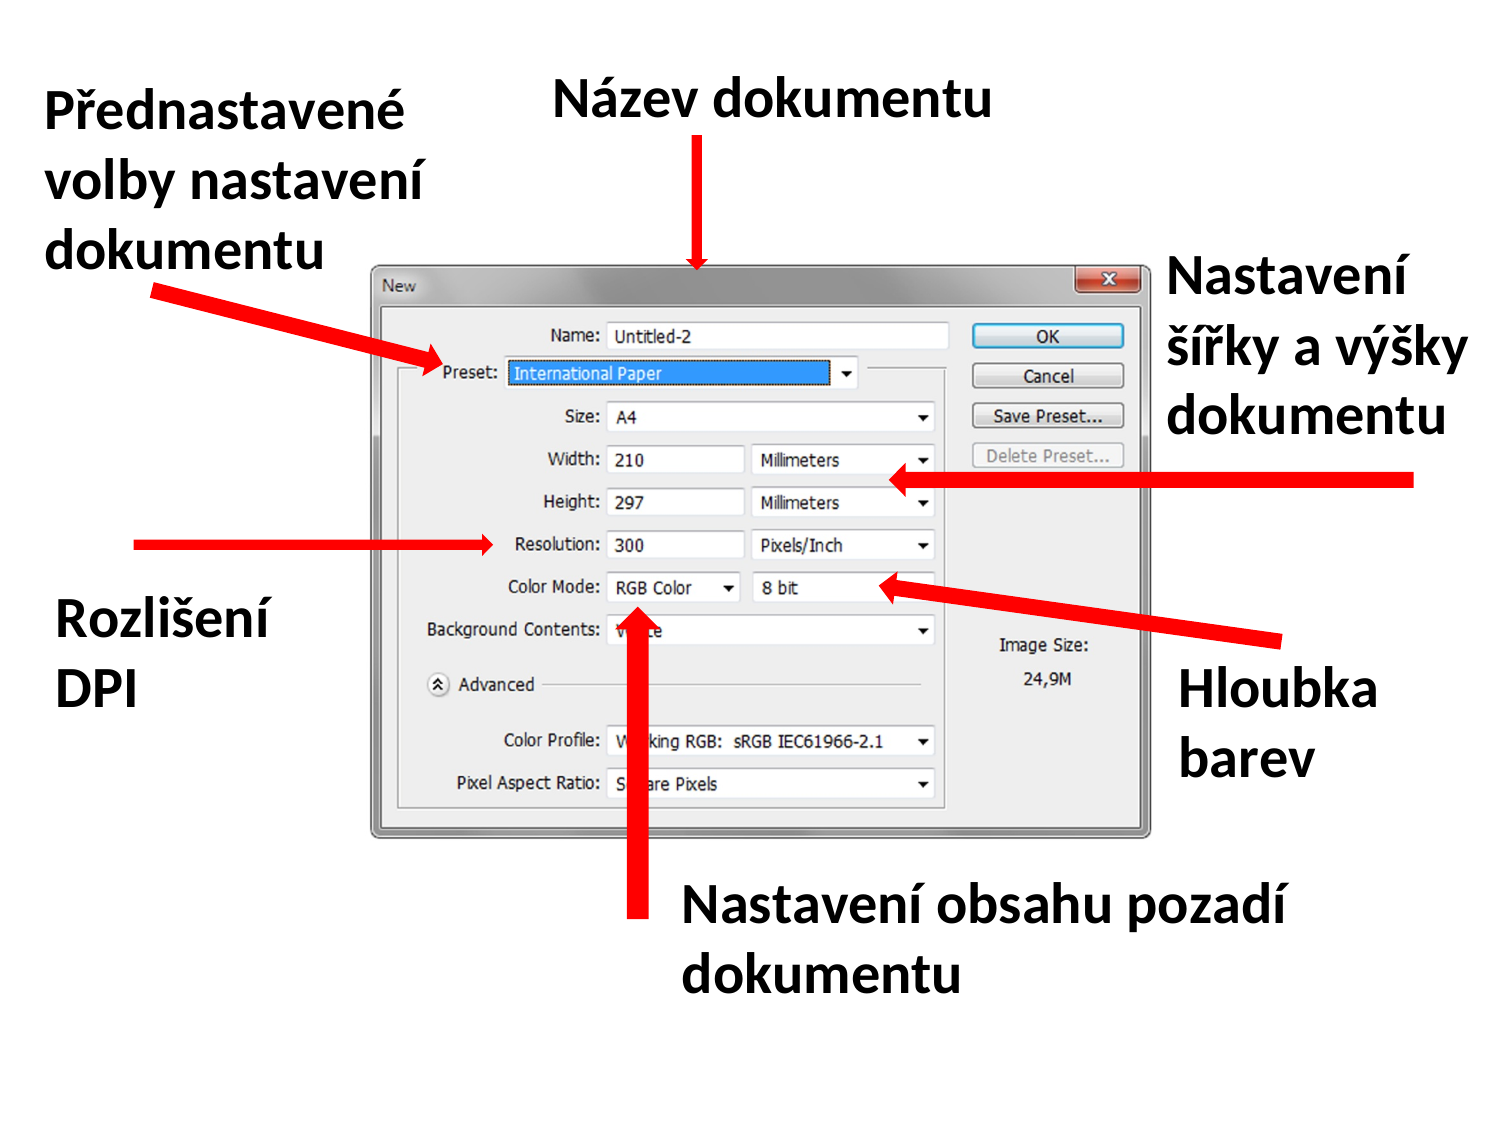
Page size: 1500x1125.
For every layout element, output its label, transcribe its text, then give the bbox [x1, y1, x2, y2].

text_box [891, 467, 1412, 492]
text_box Nastavení obsahu pozadí dokumentu [667, 857, 1400, 1014]
picture [257, 207, 1235, 899]
text_box [881, 576, 1281, 641]
text_box [135, 538, 491, 551]
text_box Rozlišení DPI [41, 571, 325, 727]
text_box [690, 137, 703, 268]
text_box Hloubka barev [1163, 641, 1412, 798]
text_box Nastavení šířky a výšky dokumentu [1151, 228, 1500, 455]
text_box [152, 289, 441, 372]
text_box Přednastavené volby nastavení dokumentu [29, 63, 514, 289]
text_box Název dokumentu [537, 51, 1070, 137]
text_box [620, 609, 656, 918]
